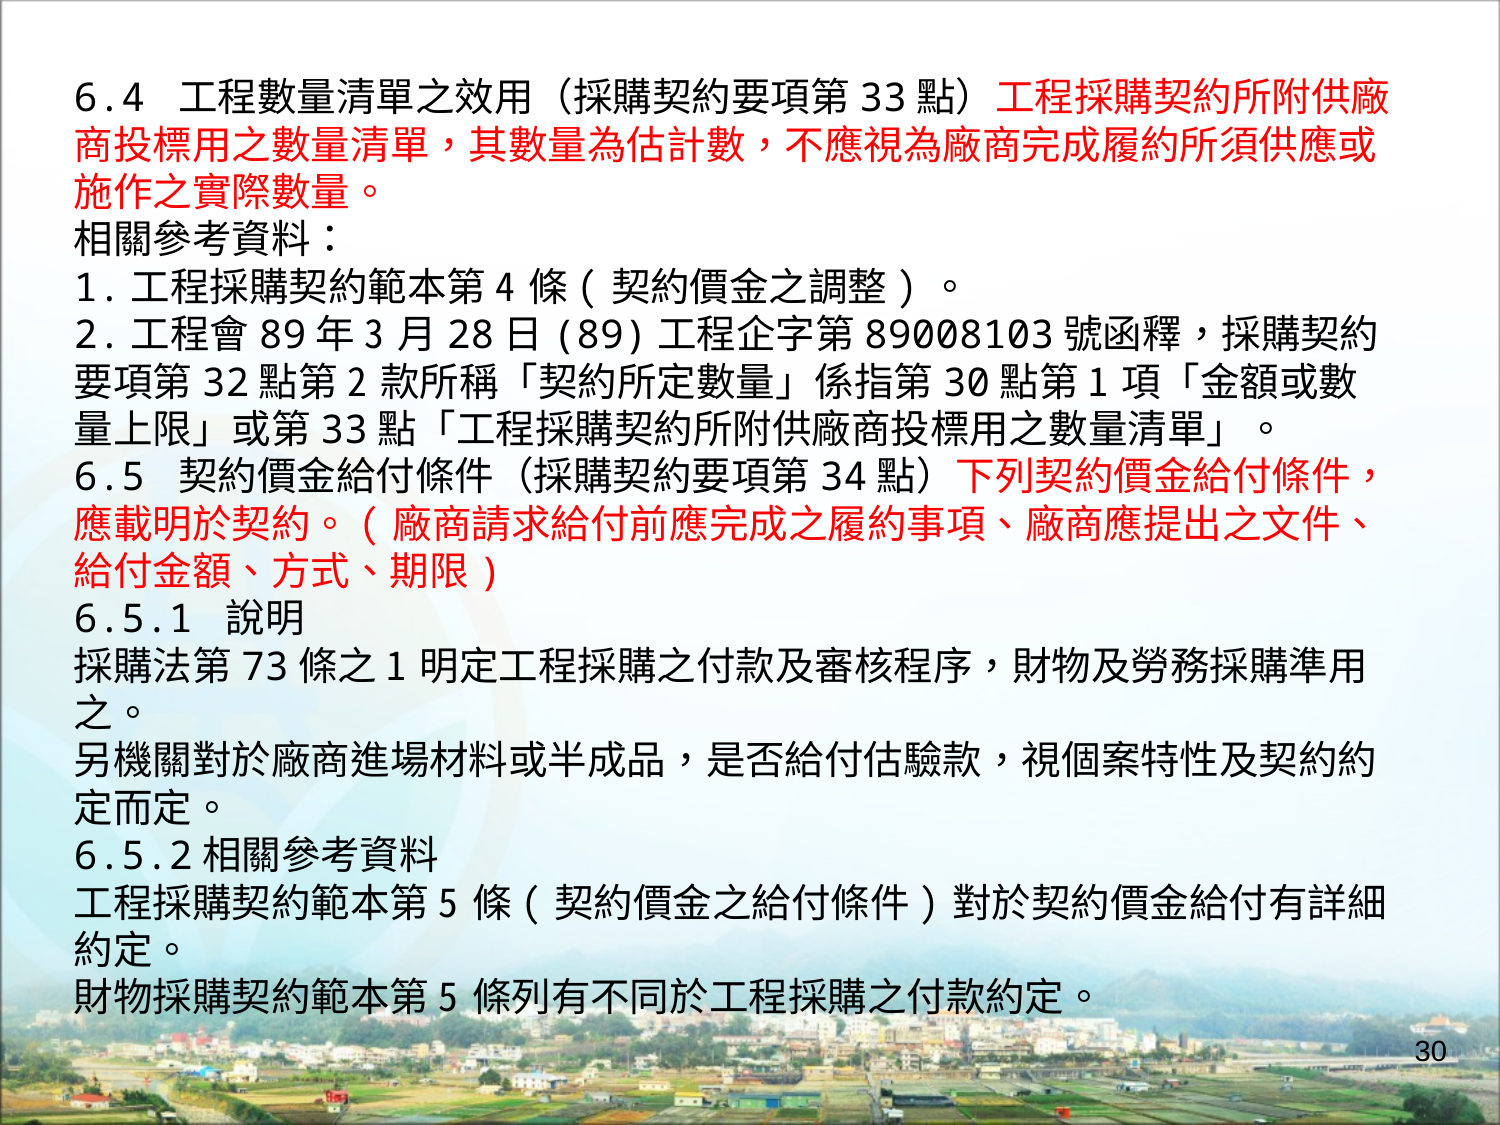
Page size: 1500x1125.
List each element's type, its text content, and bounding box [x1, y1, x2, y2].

list 6.4 工程數量清單之效用（採購契約要項第33點）工程採購契約所附供廠商投標用之數量清單，其數量為估計數，不應視為廠商完成履約所須供應或施作之實際數量。 相關參考資料： 1.工程採購契約範本第4條(契約價金之調整)。 2.工程會89年3月28日(89)工程企字第89008103號函釋，採購契約要項第32點第2款所稱「契約所定數量」係指第30點第1項「金額或數量上限」或第33點「工程採購契約所附供廠商投標用之數量清單」。 6.5 契約價金給付條件（採購契約要項第34點）下列契約價金給付條件，應載明於契約。(廠商請求給付前應完成之履約事項、廠商應提出之文件、給付金額、方式、期限) 6.5.1 說明 採購法第73條之1明定工程採購之付款及審核程序，財物及勞務採購準用之。 另機關對於廠商進場材料或半成品，是否給付估驗款，視個案特性及契約約定而定。 6.5.2相關參考資料 工程採購契約範本第5條(契約價金之給付條件)對於契約價金給付有詳細約定。 財物採購契約範本第5條列有不同於工程採購之付款約定。 [58, 58, 1409, 1034]
text_box <編號> [1111, 1024, 1462, 1103]
picture [0, 0, 1500, 1125]
